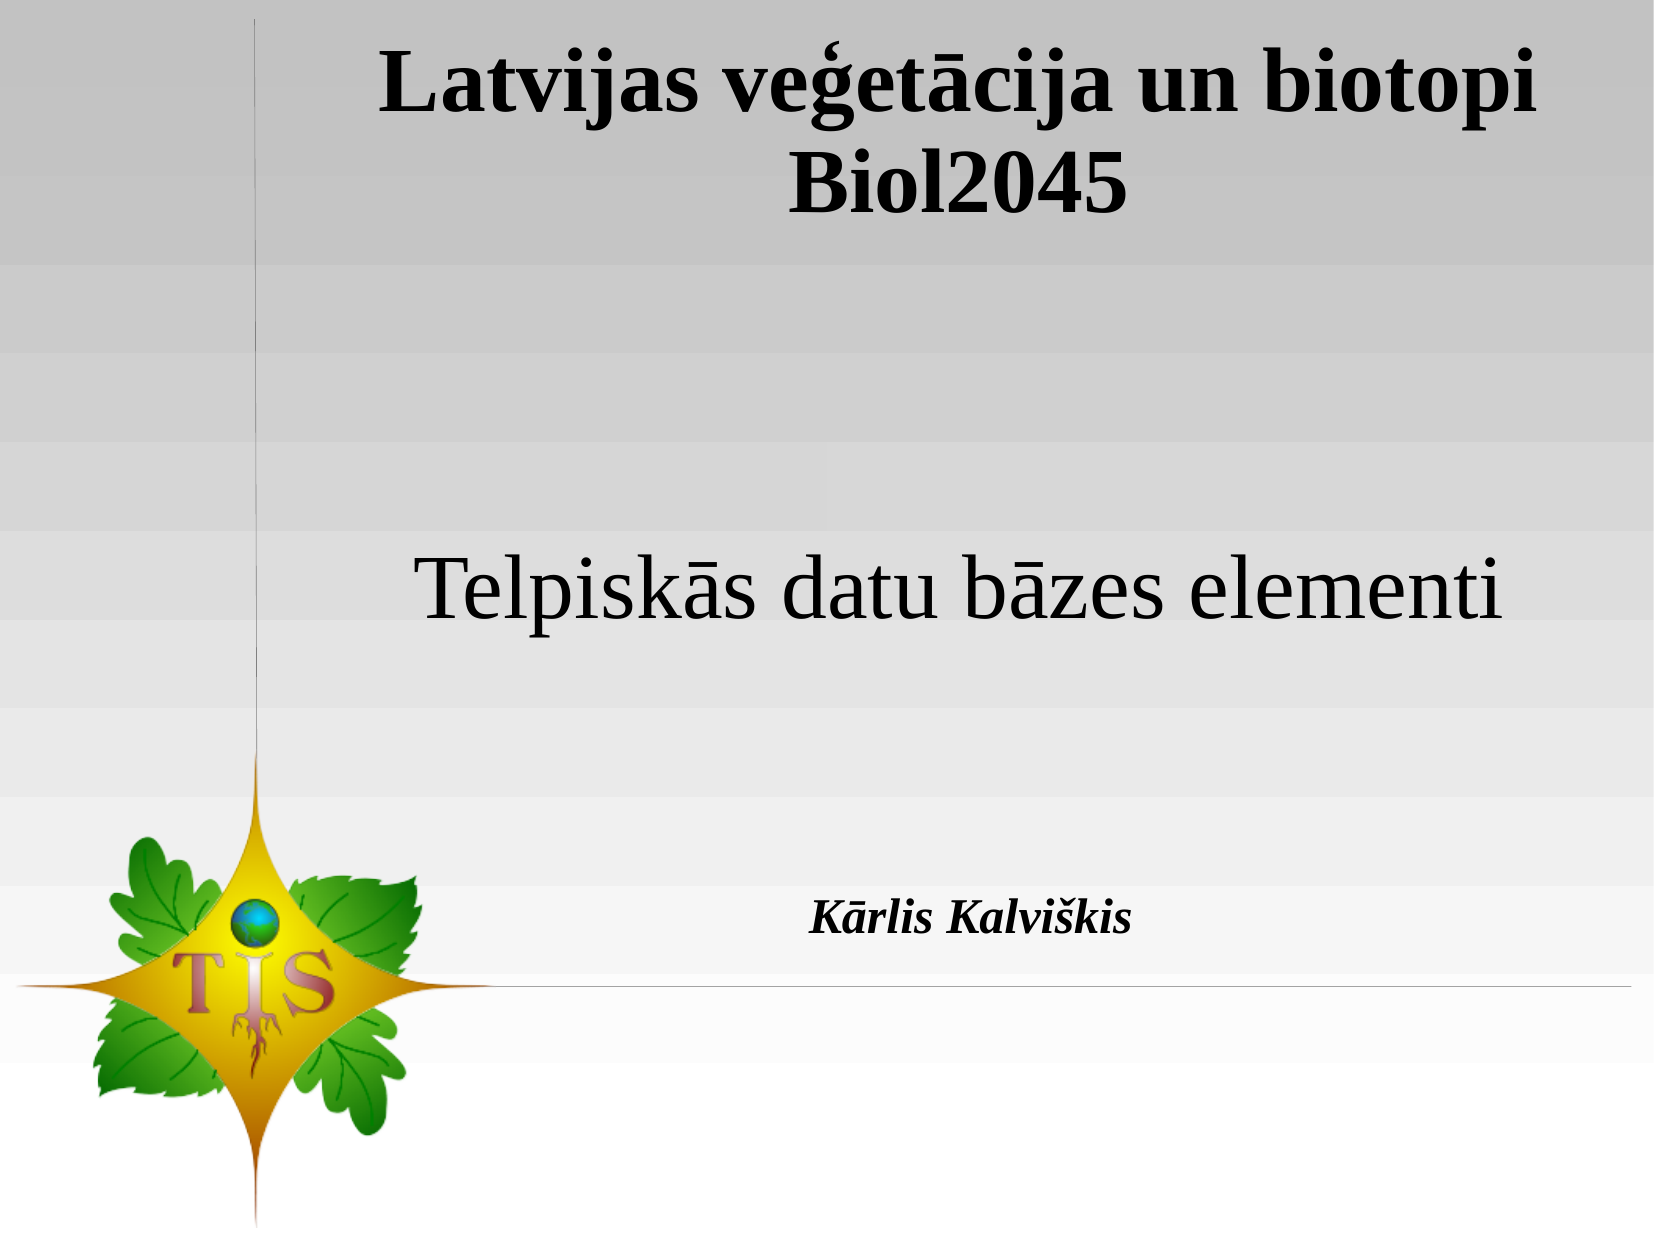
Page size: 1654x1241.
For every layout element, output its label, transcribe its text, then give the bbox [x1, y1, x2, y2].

picture [0, 0, 1654, 1241]
title Telpiskās datu bāzes elementi [295, 314, 1625, 861]
